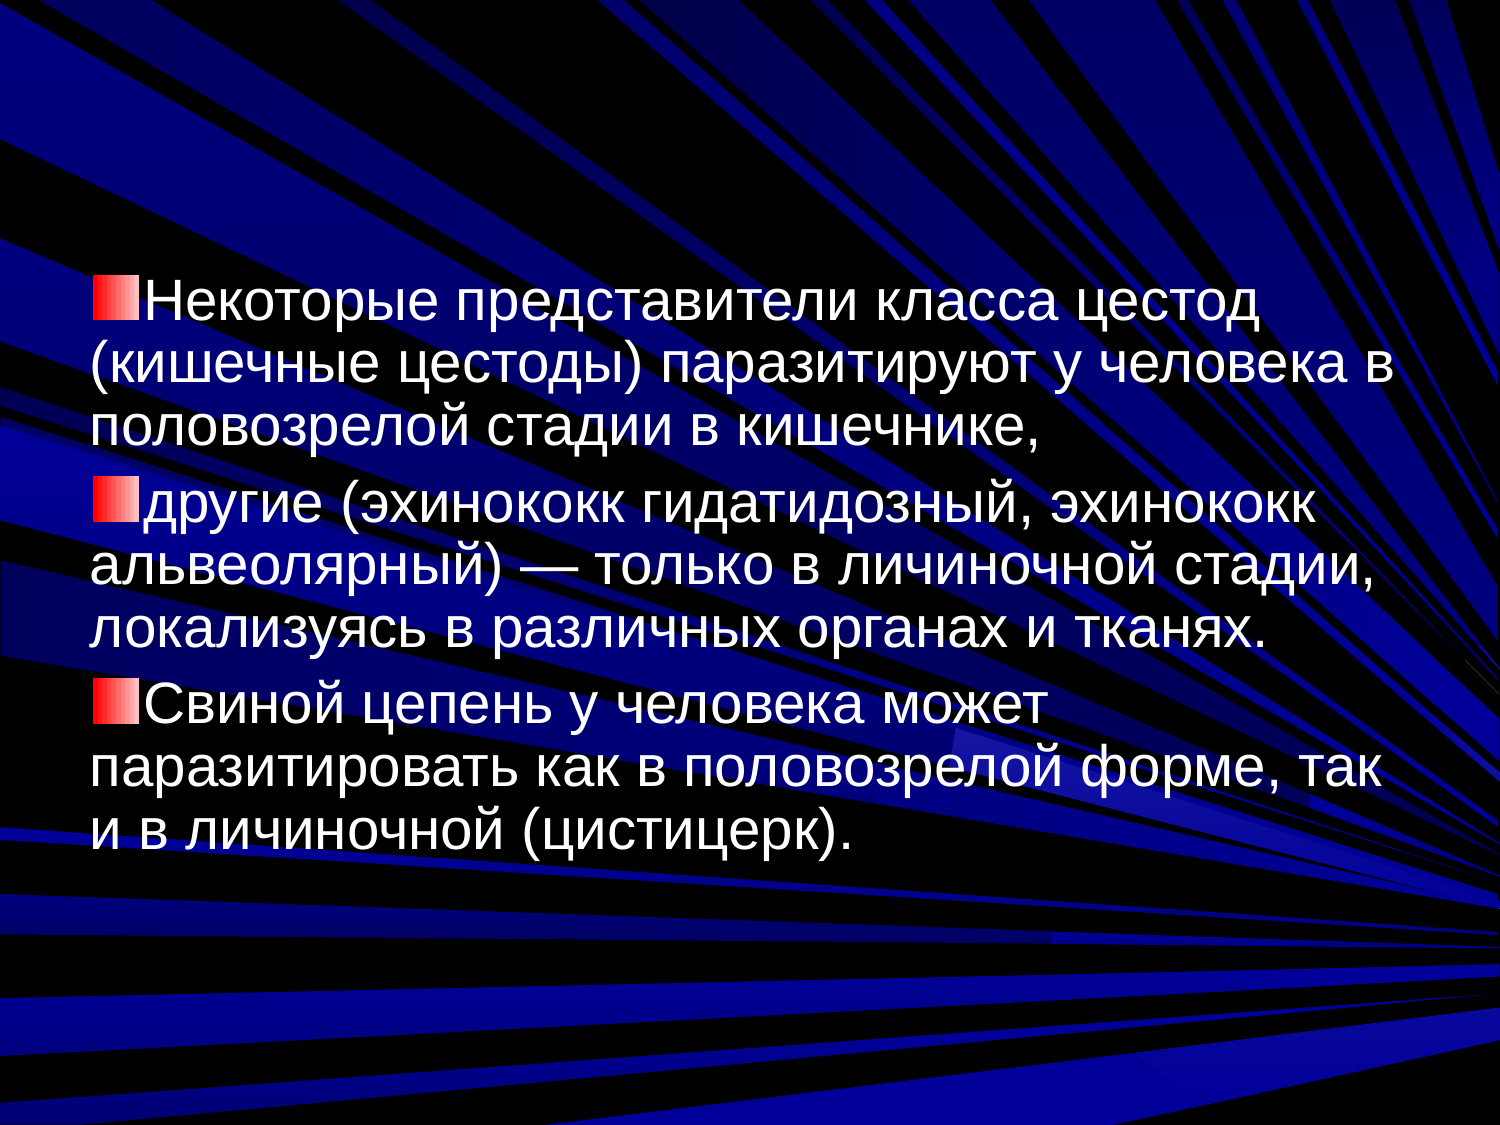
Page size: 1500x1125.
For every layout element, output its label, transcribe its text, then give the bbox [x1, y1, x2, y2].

list Некоторые представители класса цестод (кишечные цестоды) паразитируют у человека в половозрелой стадии в кишечнике, другие (эхинококк гидатидозный, эхинококк альвеолярный) — только в личиночной стадии, локализуясь в различных органах и тканях. Свиной цепень у человека может паразитировать как в половозрелой форме, так и в личиночной (цистицерк). [75, 262, 1425, 1006]
